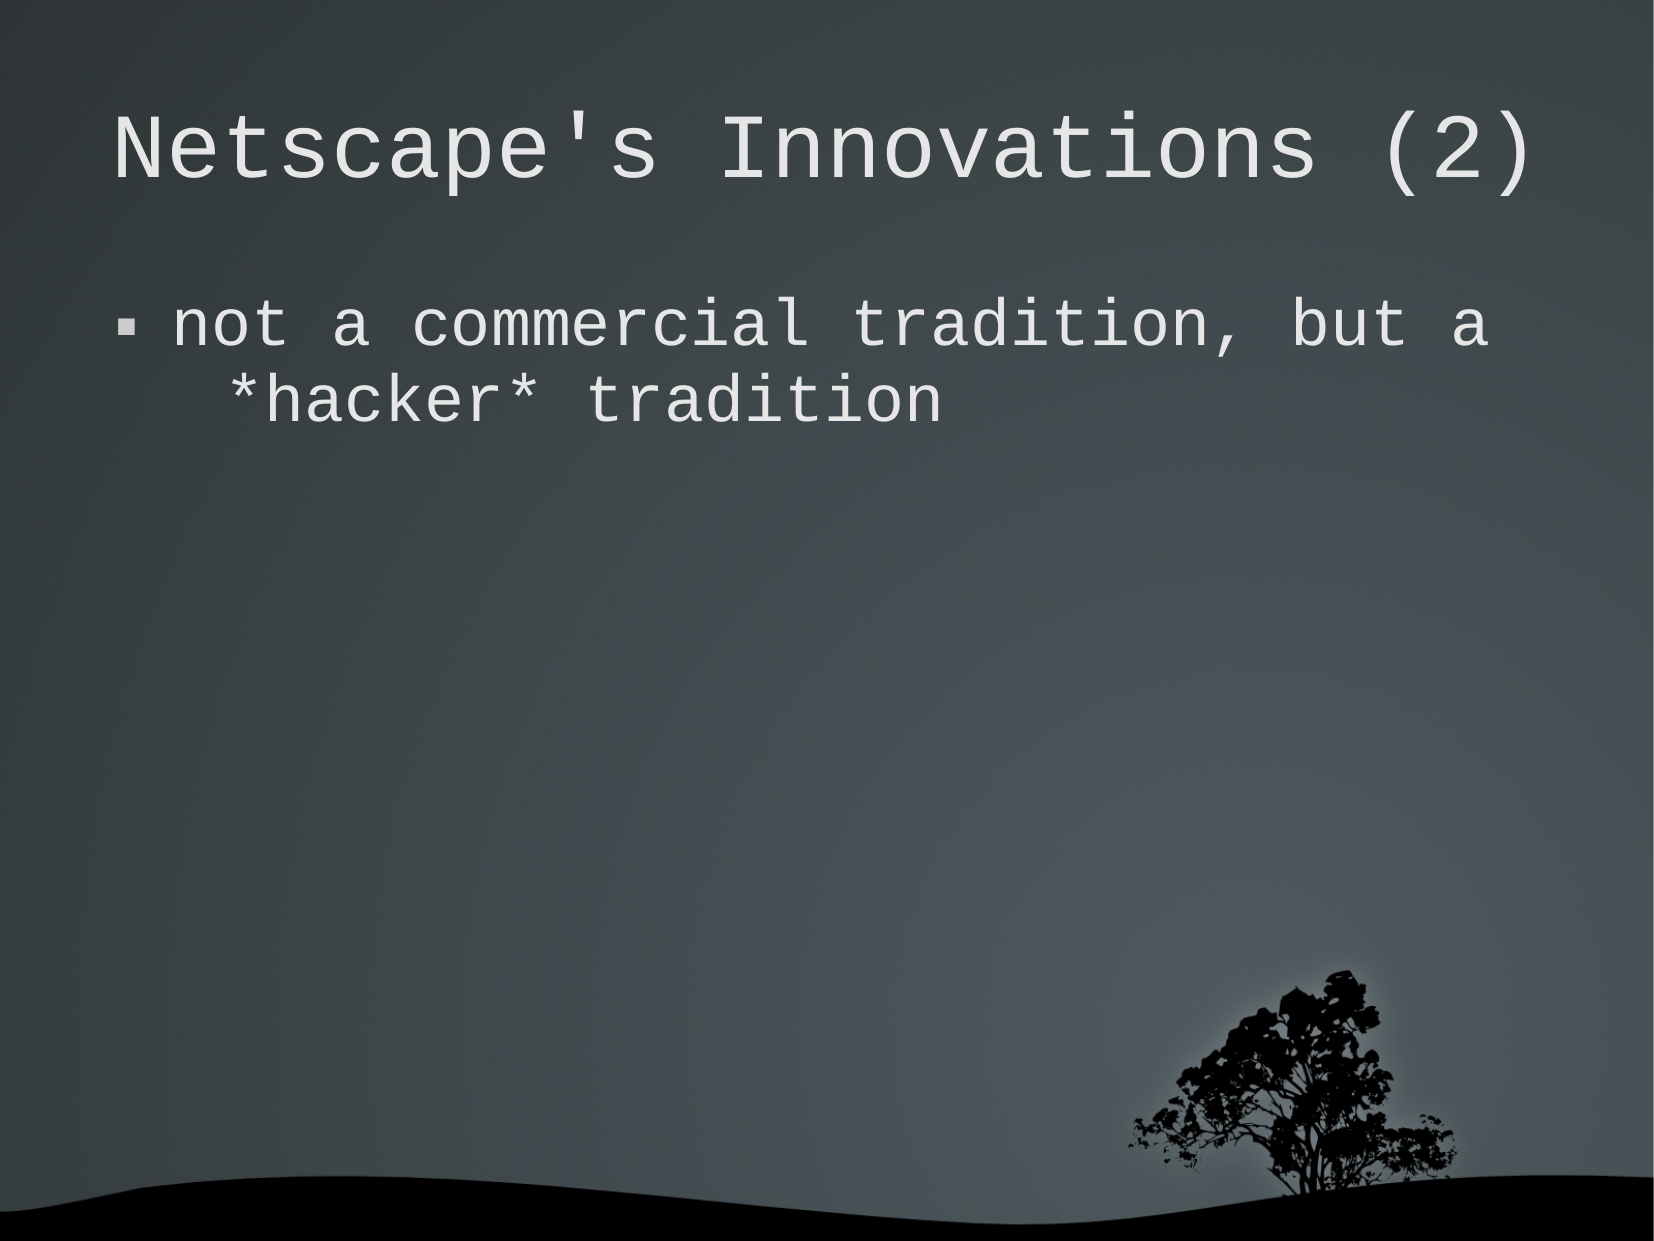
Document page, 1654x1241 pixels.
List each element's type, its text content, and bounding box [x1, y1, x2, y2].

list not a commercial tradition, but a *hacker* tradition [82, 290, 1571, 1094]
picture [0, 0, 1654, 1241]
title Netscape's Innovations (2) [82, 56, 1571, 250]
